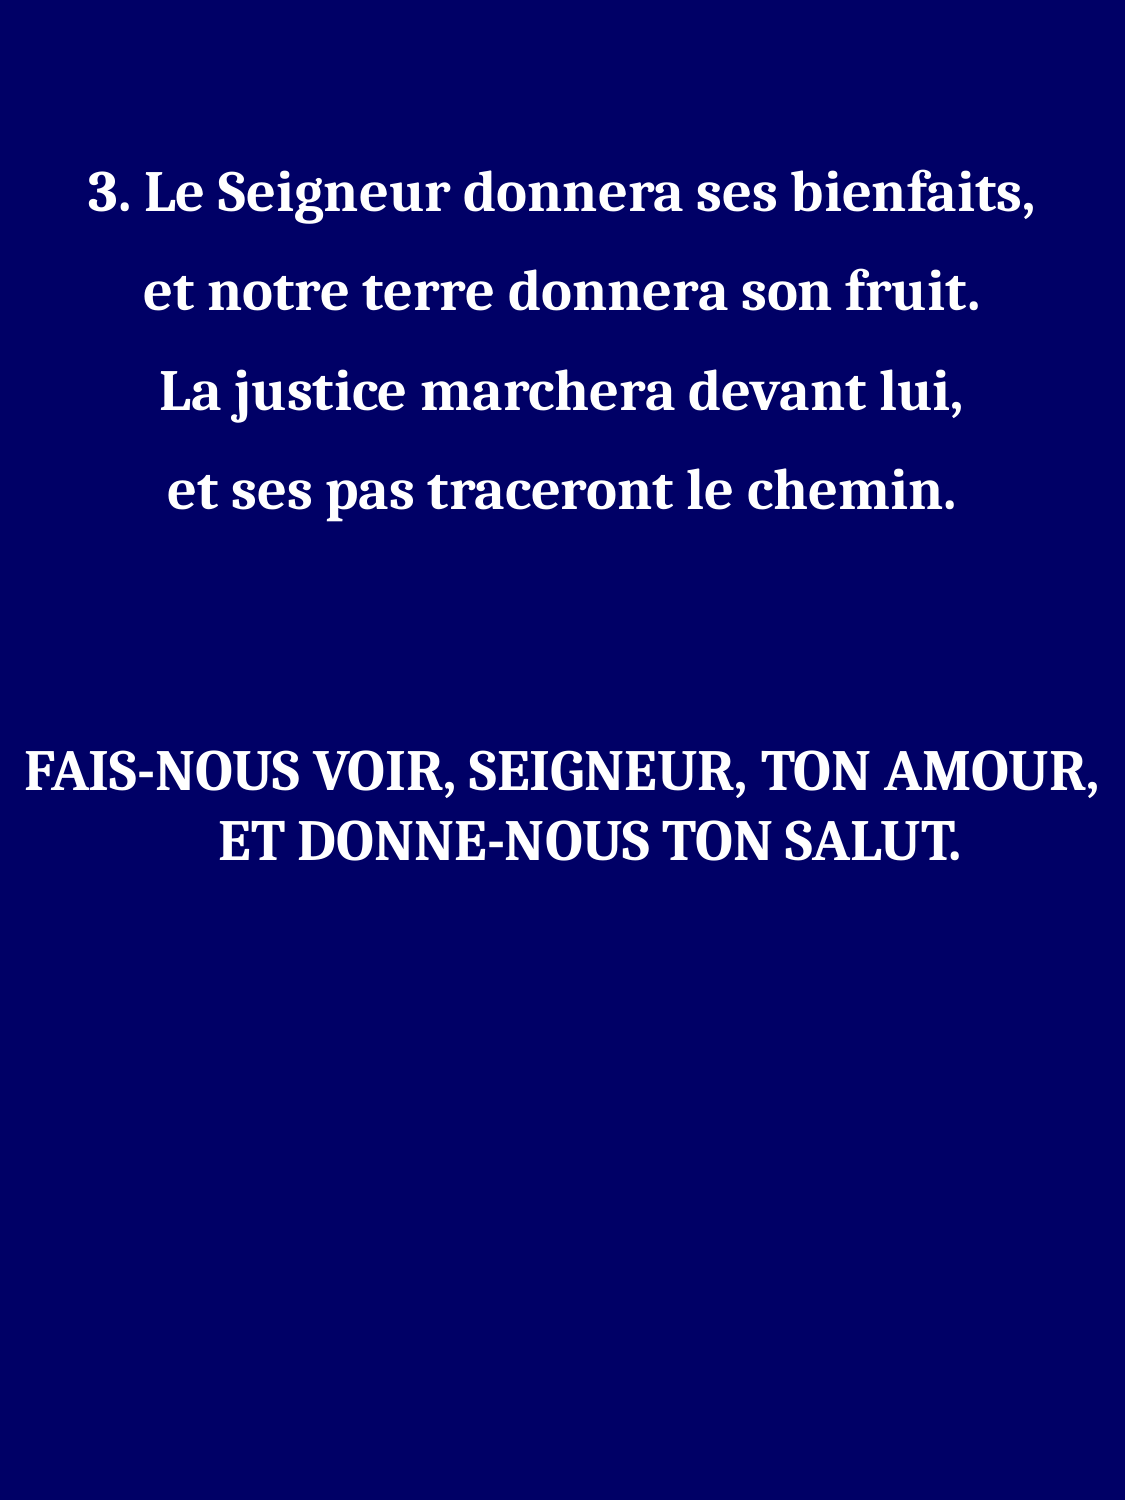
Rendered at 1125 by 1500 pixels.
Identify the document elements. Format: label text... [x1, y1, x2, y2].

text_box 3. Le Seigneur donnera ses bienfaits, et notre terre donnera son fruit. La justice marchera devant lui, et ses pas traceront le chemin. FAIS-NOUS VOIR, SEIGNEUR, TON AMOUR, ET DONNE-NOUS TON SALUT. [0, 70, 1125, 1394]
